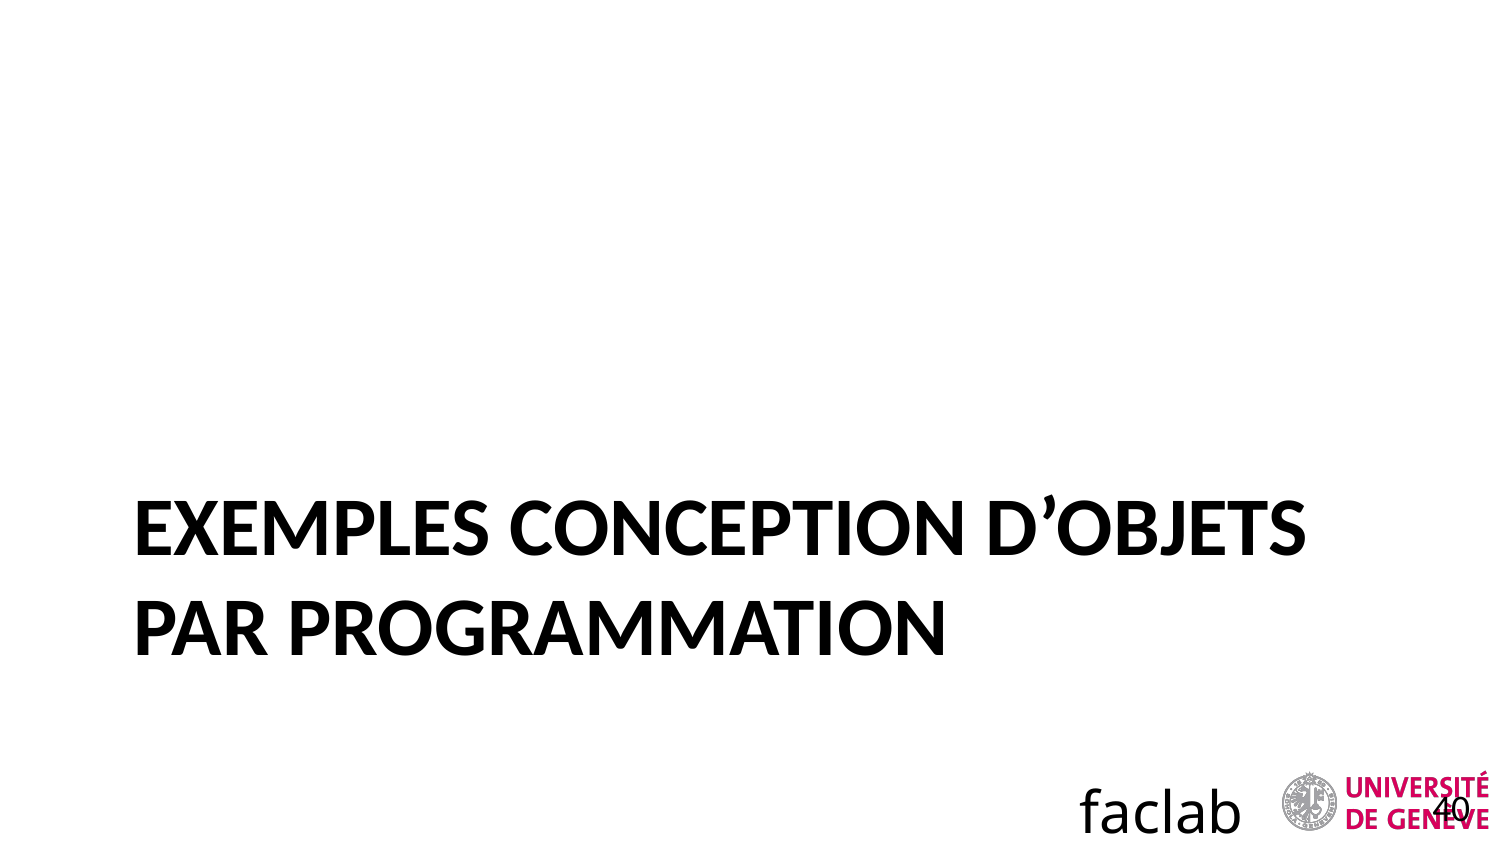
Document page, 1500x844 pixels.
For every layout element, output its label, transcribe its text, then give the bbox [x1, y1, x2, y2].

title Exemples Conception d’objets par programmation [118, 464, 1394, 670]
picture [1269, 759, 1500, 844]
slide_number <numéro> [1417, 776, 1500, 821]
